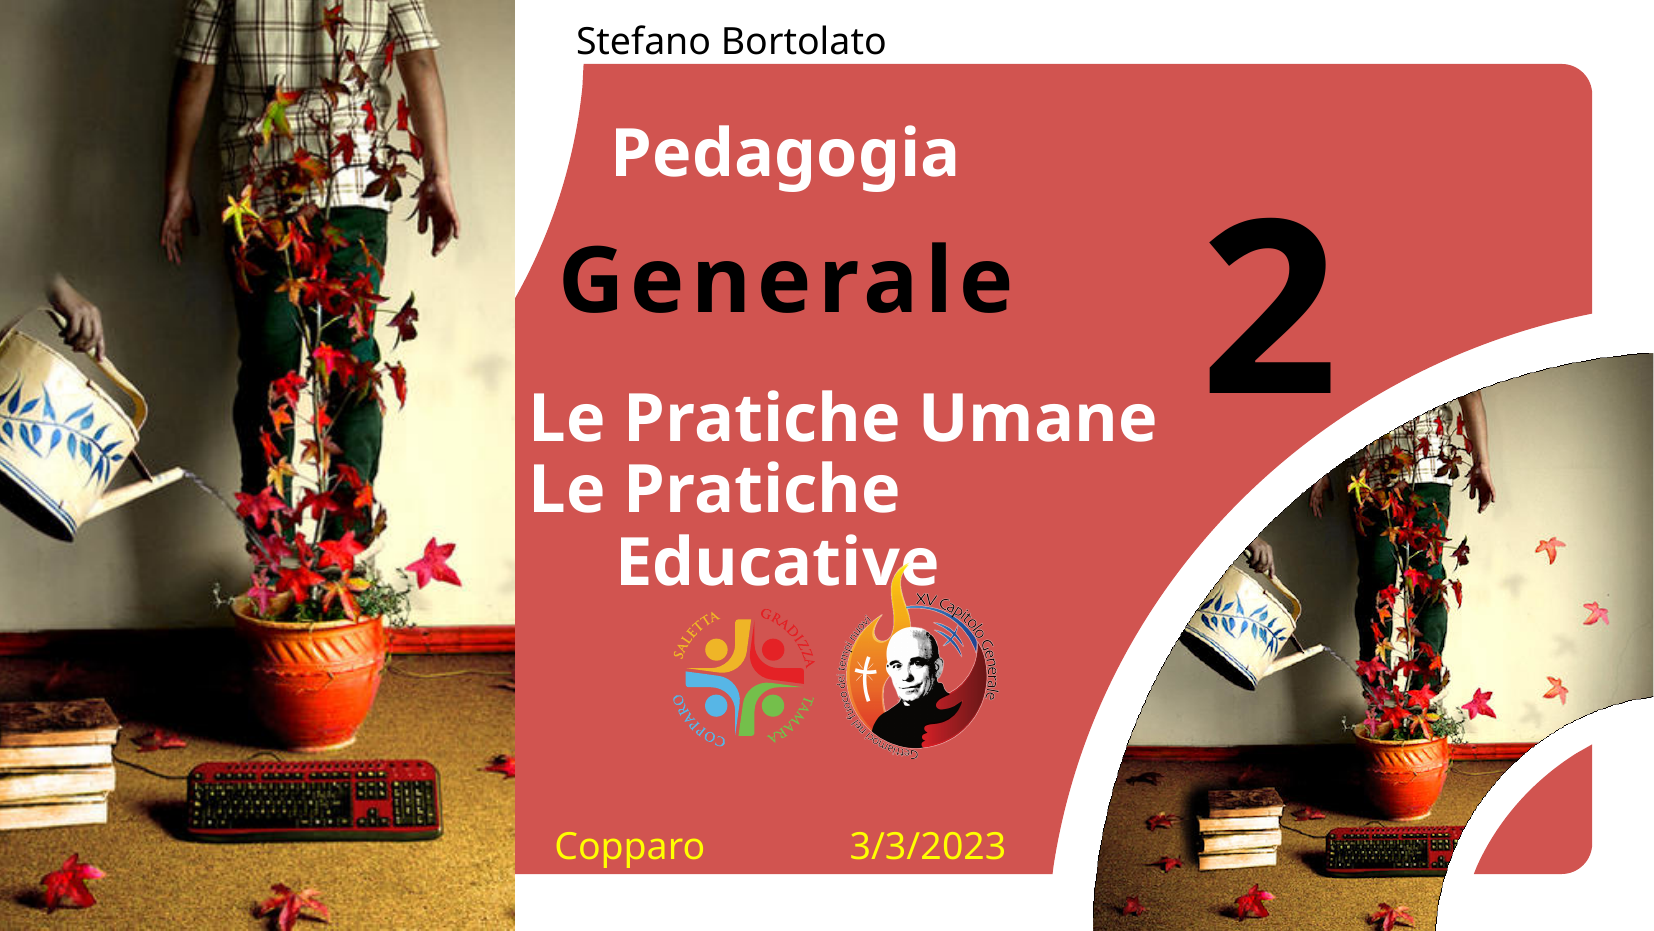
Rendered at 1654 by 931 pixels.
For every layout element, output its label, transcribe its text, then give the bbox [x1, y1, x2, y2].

text_box Pedagogia [595, 105, 1415, 205]
picture [673, 608, 815, 747]
picture [0, 0, 515, 931]
text_box Copparo 3/3/2023 [539, 814, 1022, 875]
text_box Generale [543, 194, 1595, 372]
text_box 2 [1185, 211, 1363, 419]
text_box Le Pratiche Umane Le Pratiche Educative [513, 442, 1450, 541]
picture [1131, 411, 1145, 419]
picture [835, 562, 1000, 759]
text_box Stefano Bortolato [561, 9, 903, 70]
picture [1093, 353, 1654, 931]
